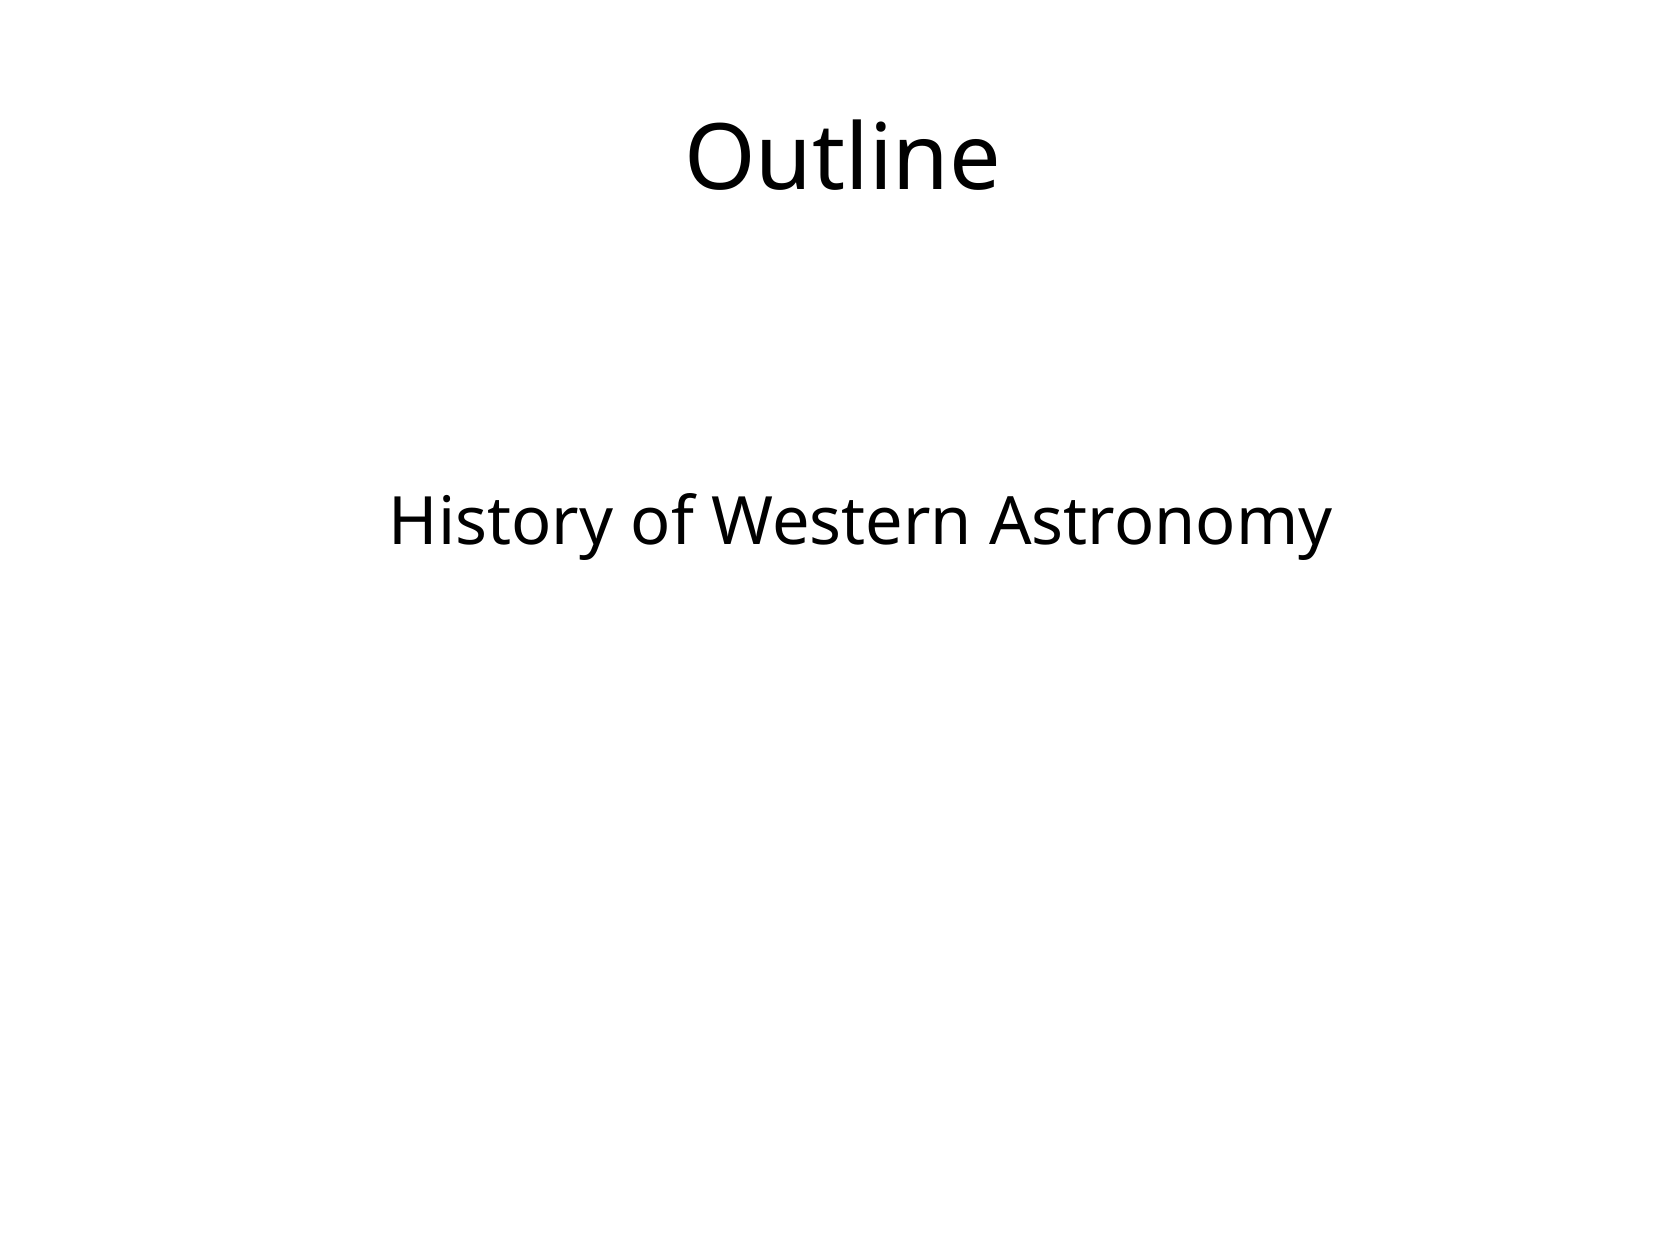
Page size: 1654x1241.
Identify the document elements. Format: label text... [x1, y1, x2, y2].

title Outline [82, 49, 1571, 257]
list History of Western Astronomy [75, 470, 1578, 1013]
